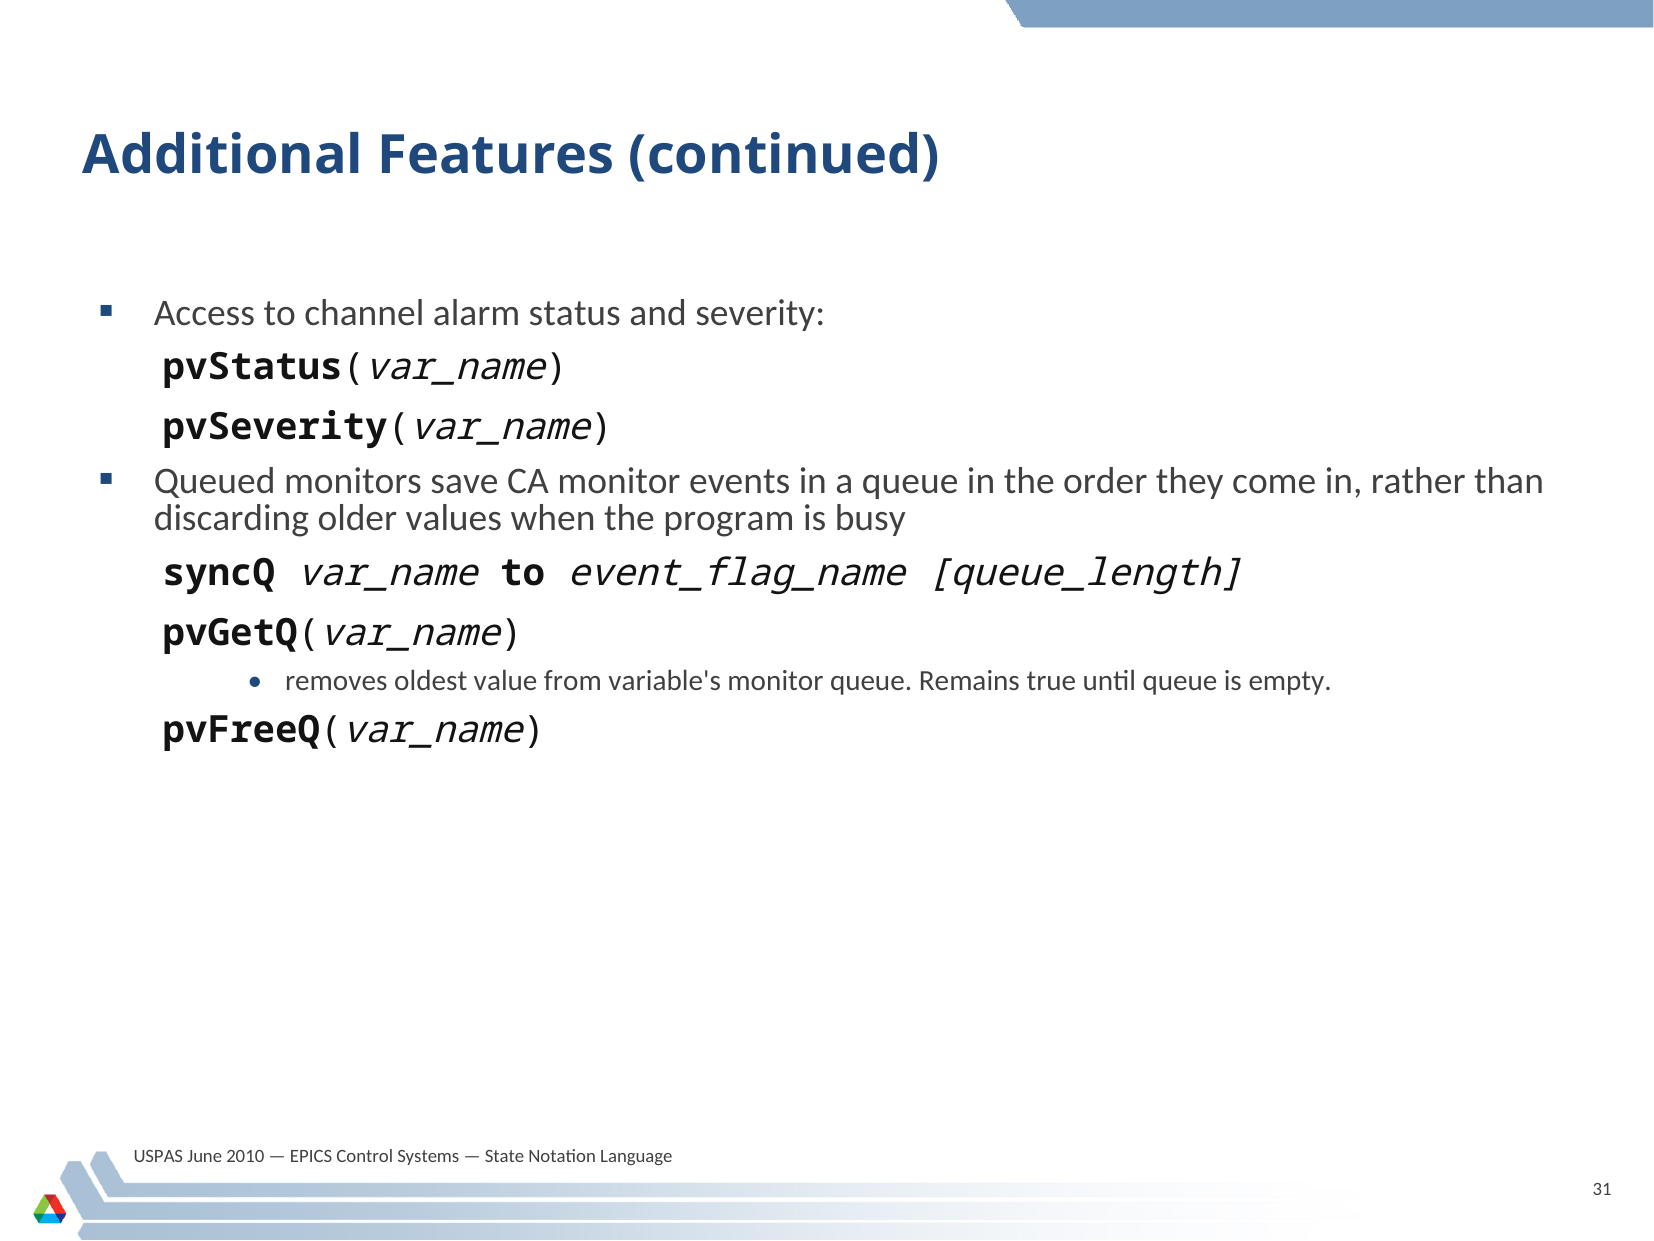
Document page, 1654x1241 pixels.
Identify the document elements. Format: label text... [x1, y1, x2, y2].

list Access to channel alarm status and severity: pvStatus(var_name) pvSeverity(var_name) Queued monitors save CA monitor events in a queue in the order they come in, rather than discarding older values when the program is busy syncQ var_name to event_flag_name [queue_length] pvGetQ(var_name) removes oldest value from variable's monitor queue. Remains true until queue is empty. pvFreeQ(var_name) [82, 289, 1571, 1124]
title Additional Features (continued) [82, 49, 1571, 257]
picture [0, 1143, 1654, 1240]
picture [0, 0, 1654, 29]
